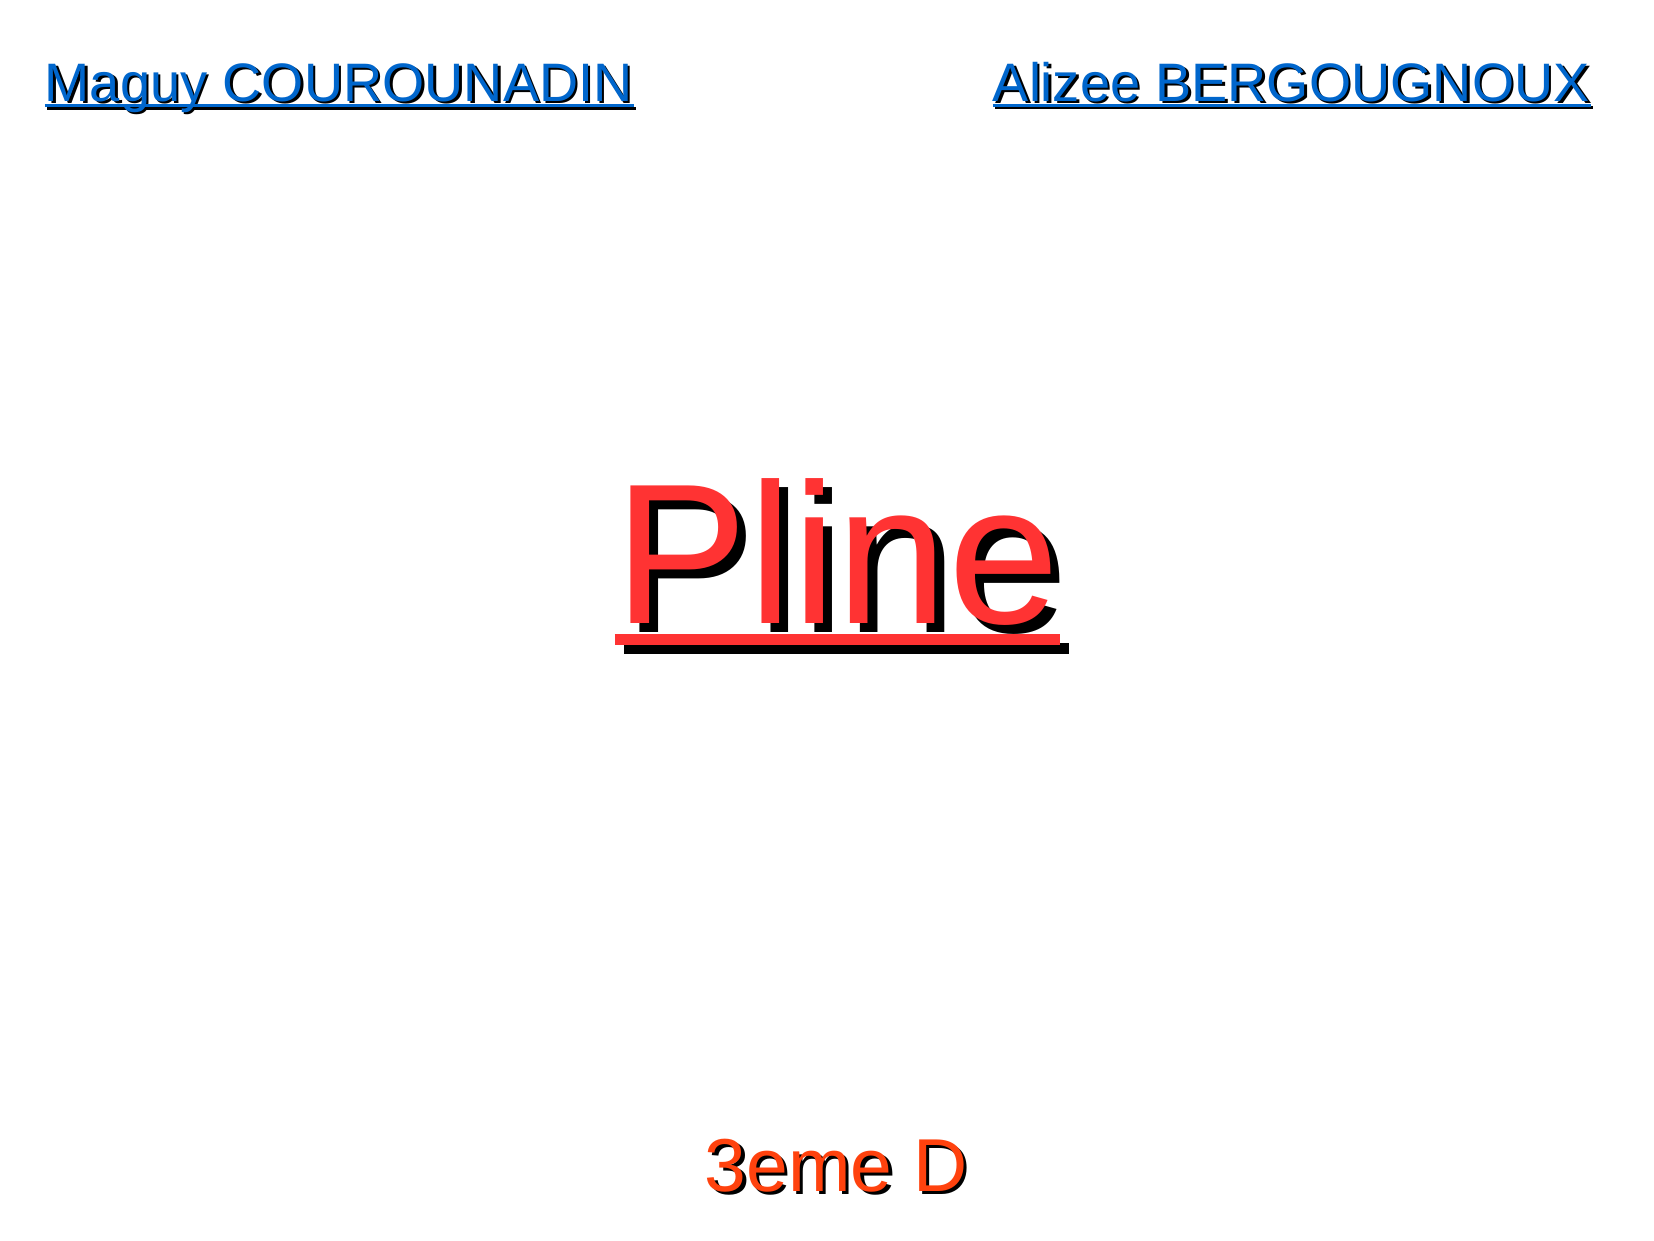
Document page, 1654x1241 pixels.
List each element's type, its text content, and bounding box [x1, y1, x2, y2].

text_box 3eme D [690, 1116, 983, 1216]
text_box Pline [600, 435, 1111, 721]
text_box Maguy COUROUNADIN [30, 45, 721, 190]
text_box Alizee BERGOUGNOUX [978, 44, 1606, 121]
